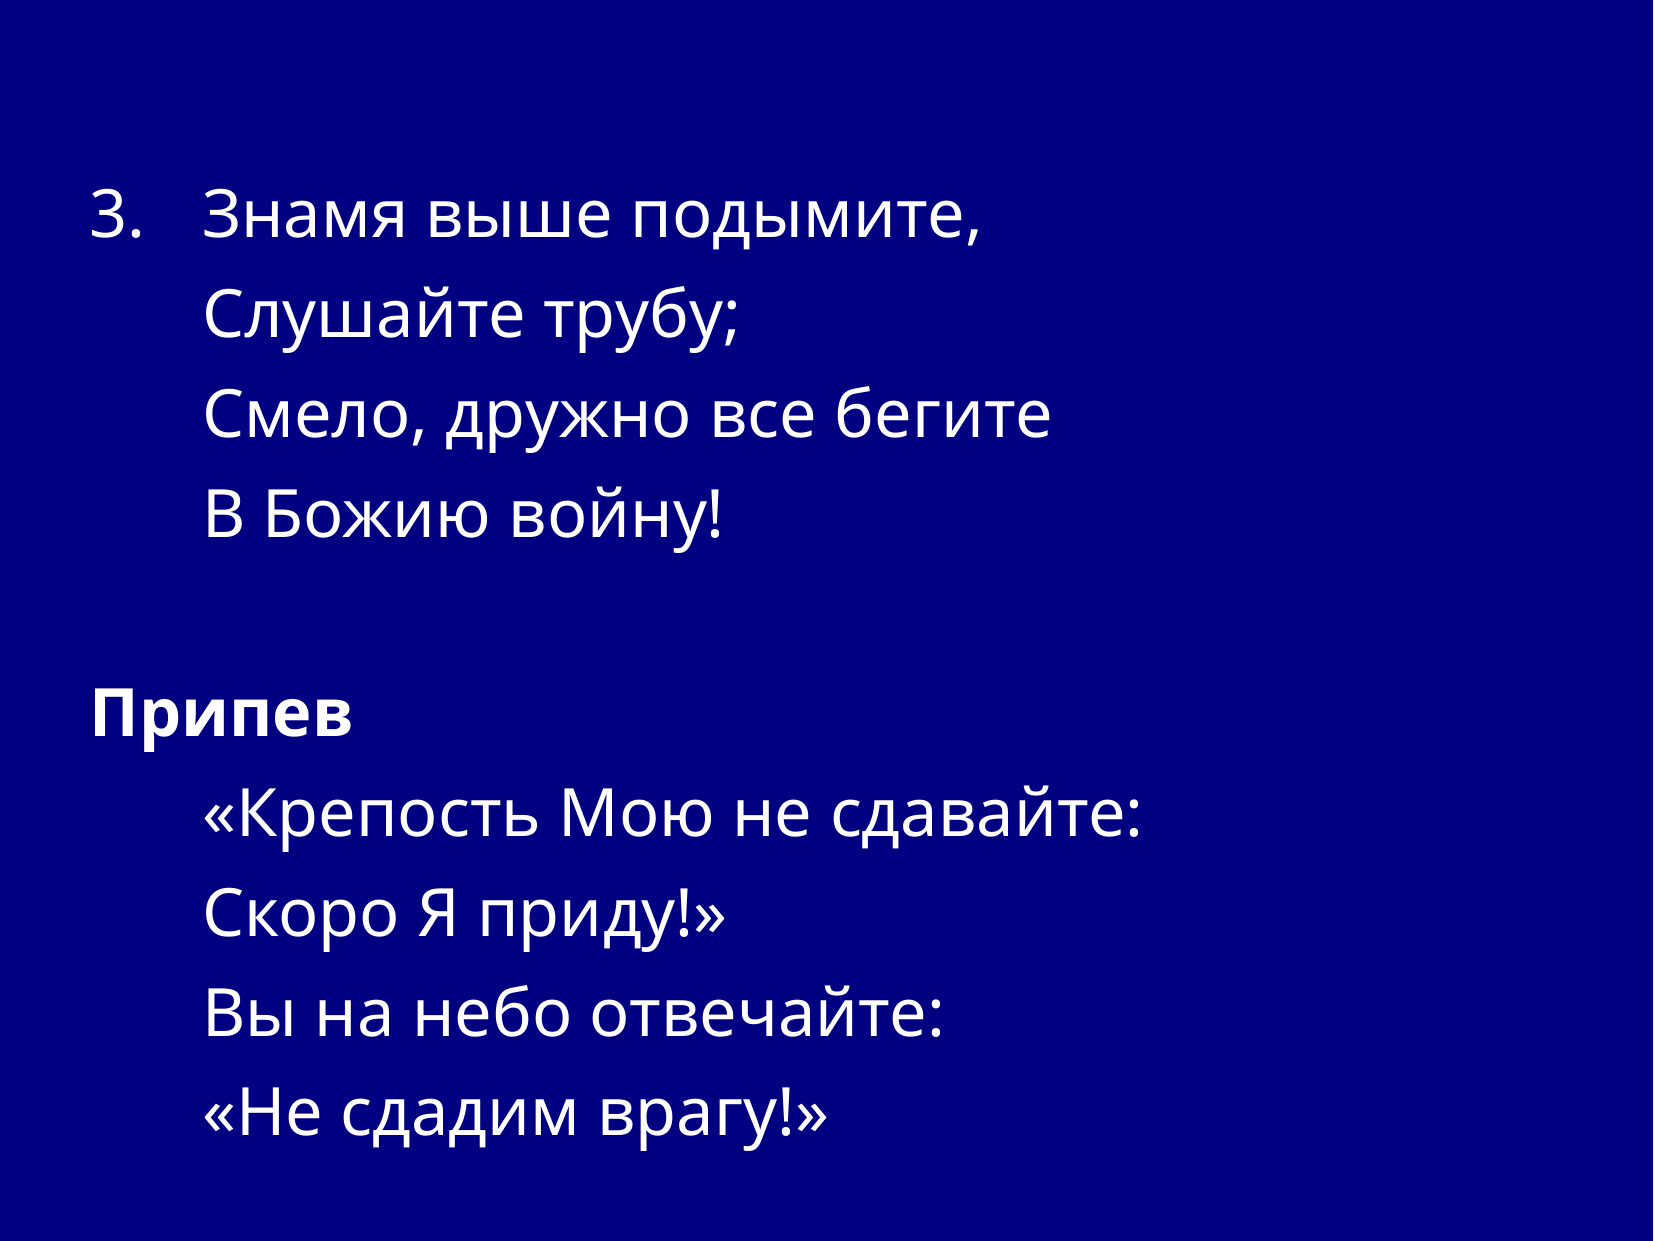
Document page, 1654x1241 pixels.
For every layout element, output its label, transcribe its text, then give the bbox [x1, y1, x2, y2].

text_box 3. Знамя выше подымите, Слушайте трубу; Смело, дружно все бегите В Божию войну! Припев «Крепость Мою не сдавайте: Скоро Я приду!» Вы на небо отвечайте: «Не сдадим врагу!» [75, 150, 1576, 1163]
